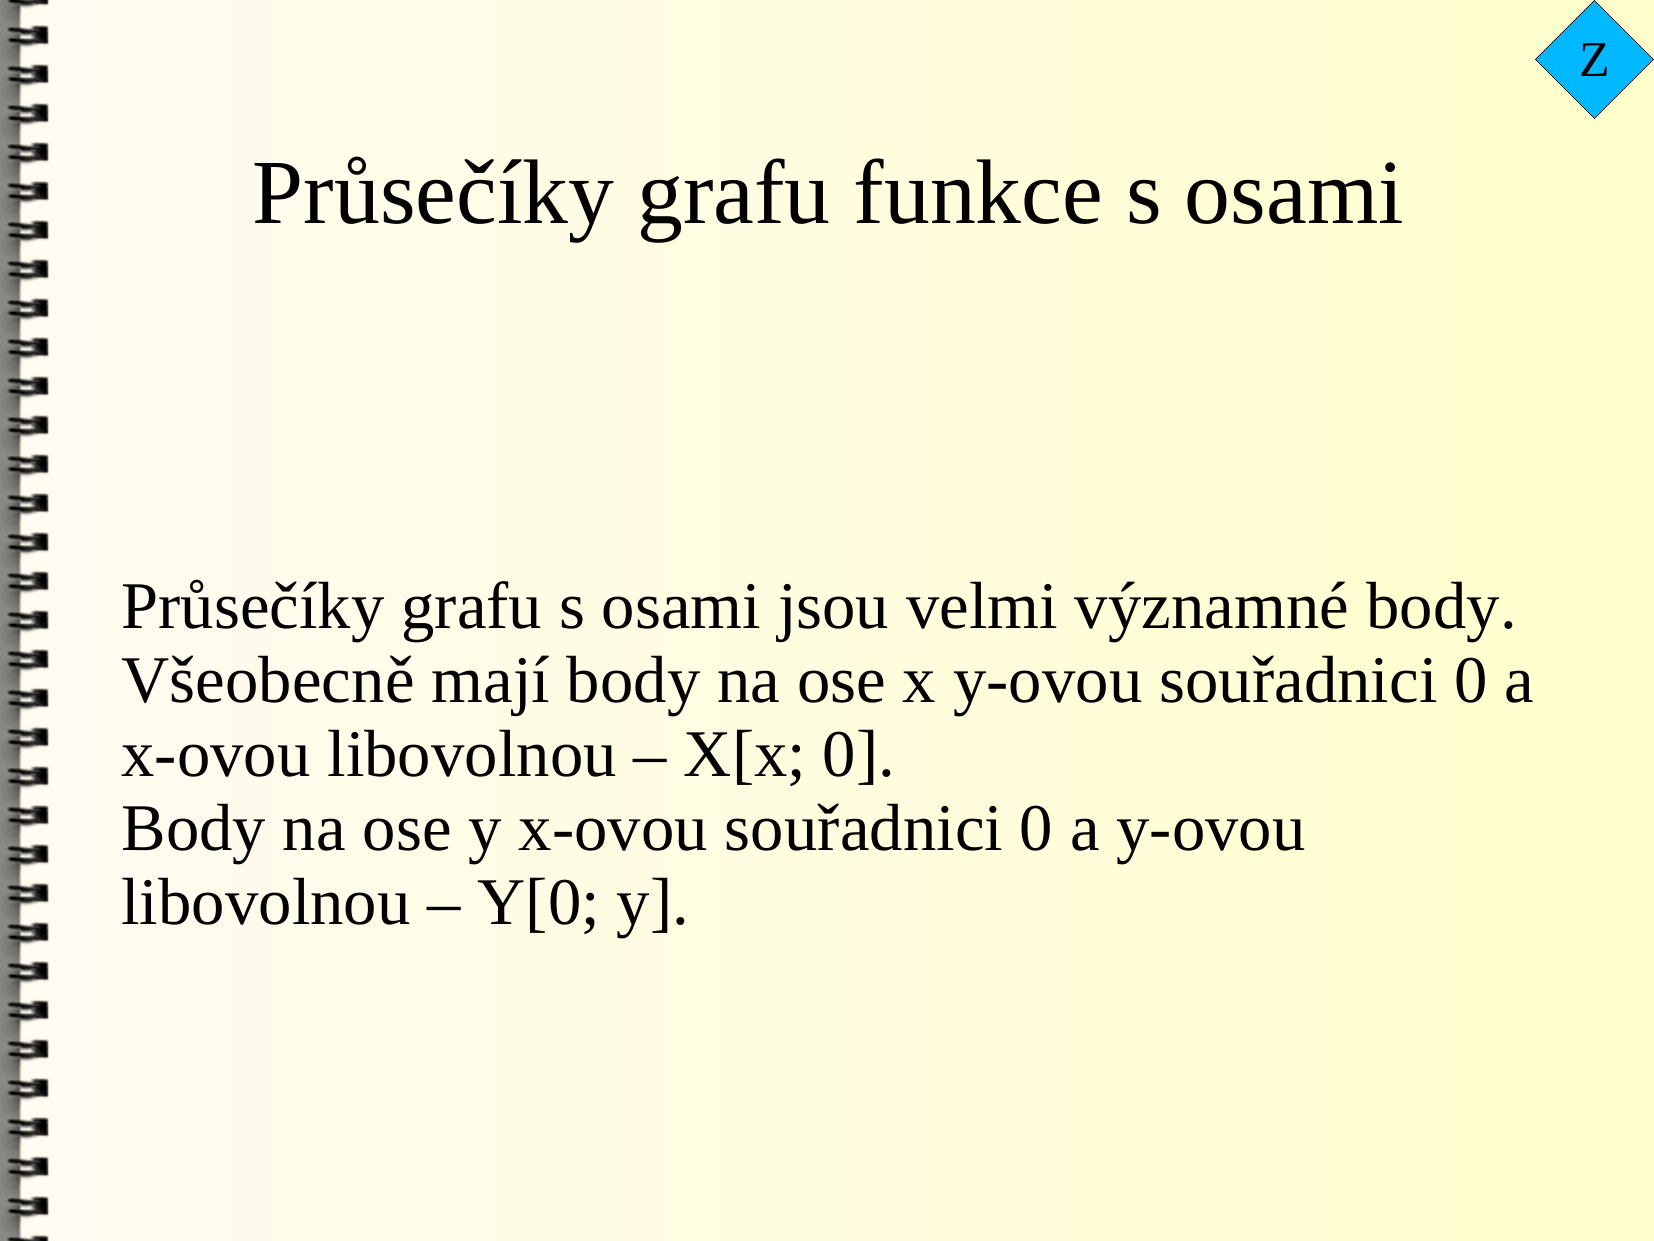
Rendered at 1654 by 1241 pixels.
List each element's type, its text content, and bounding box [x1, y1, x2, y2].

text_box Z [1535, 0, 1654, 119]
subtitle Průsečíky grafu s osami jsou velmi významné body. Všeobecně mají body na ose x y-ovou souřadnici 0 a x-ovou libovolnou – X[x; 0]. Body na ose y x-ovou souřadnici 0 a y-ovou libovolnou – Y[0; y]. [121, 344, 1595, 1164]
title Průsečíky grafu funkce s osami [123, 88, 1536, 296]
picture [0, 0, 1654, 1241]
